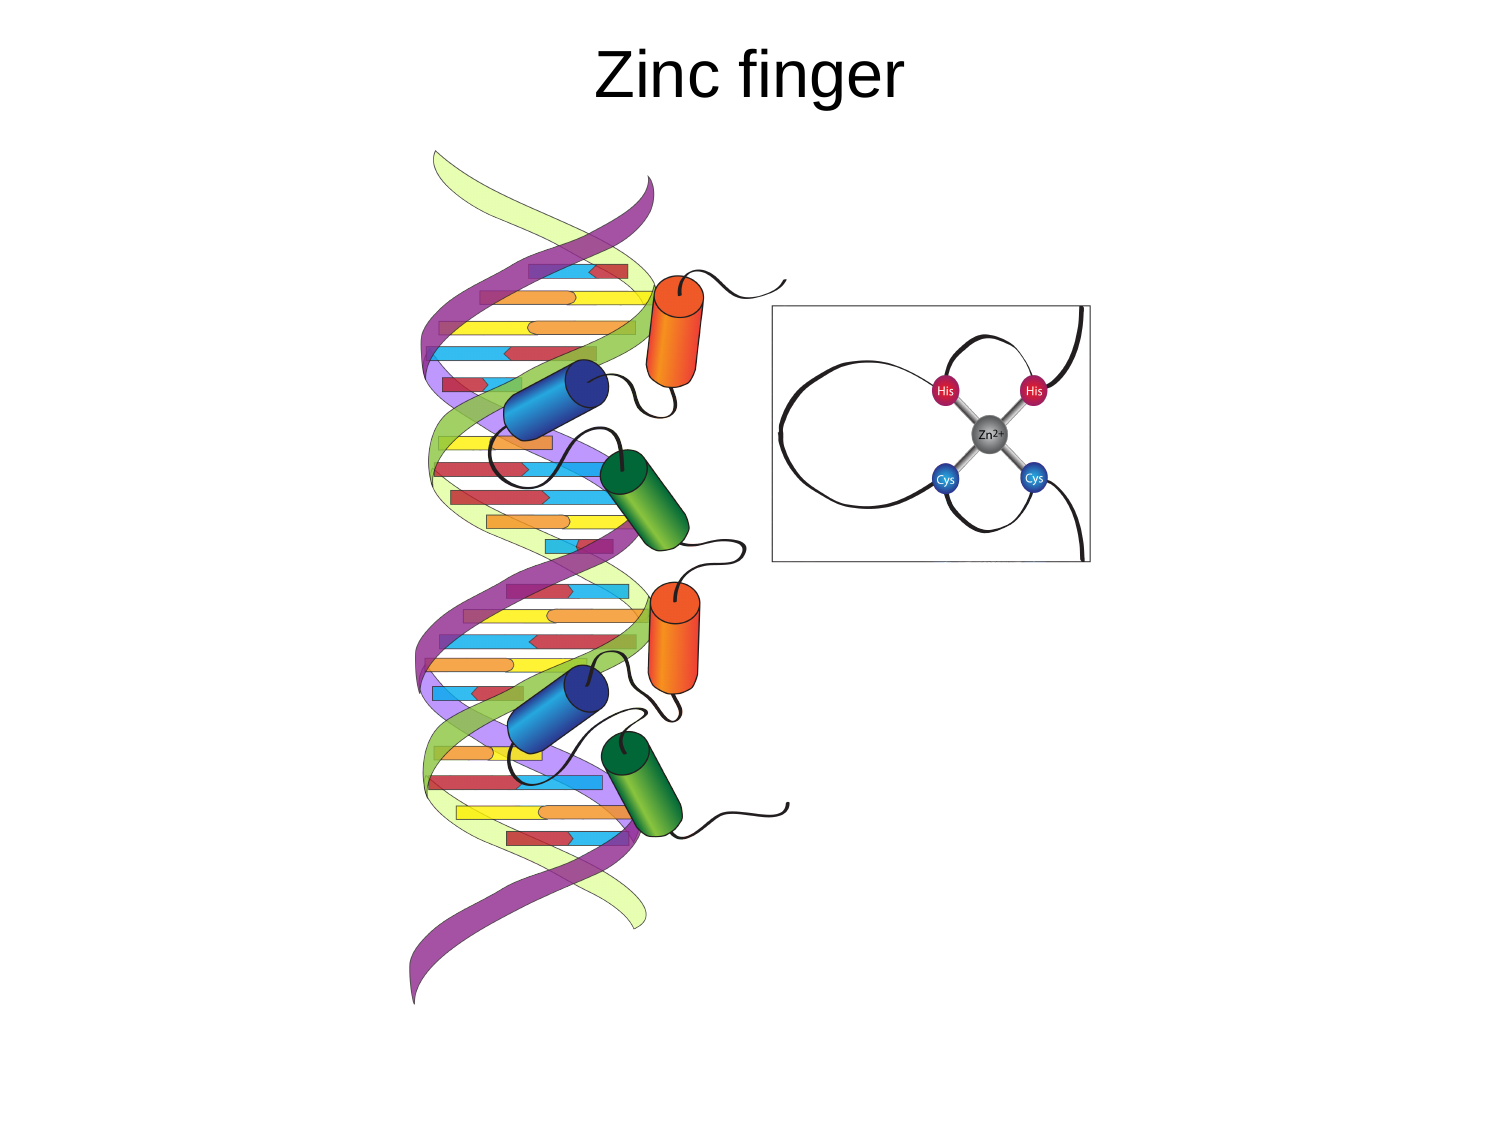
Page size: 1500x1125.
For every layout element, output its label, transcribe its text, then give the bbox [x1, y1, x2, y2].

title Zinc finger [75, 23, 1426, 119]
picture [409, 149, 1091, 1005]
